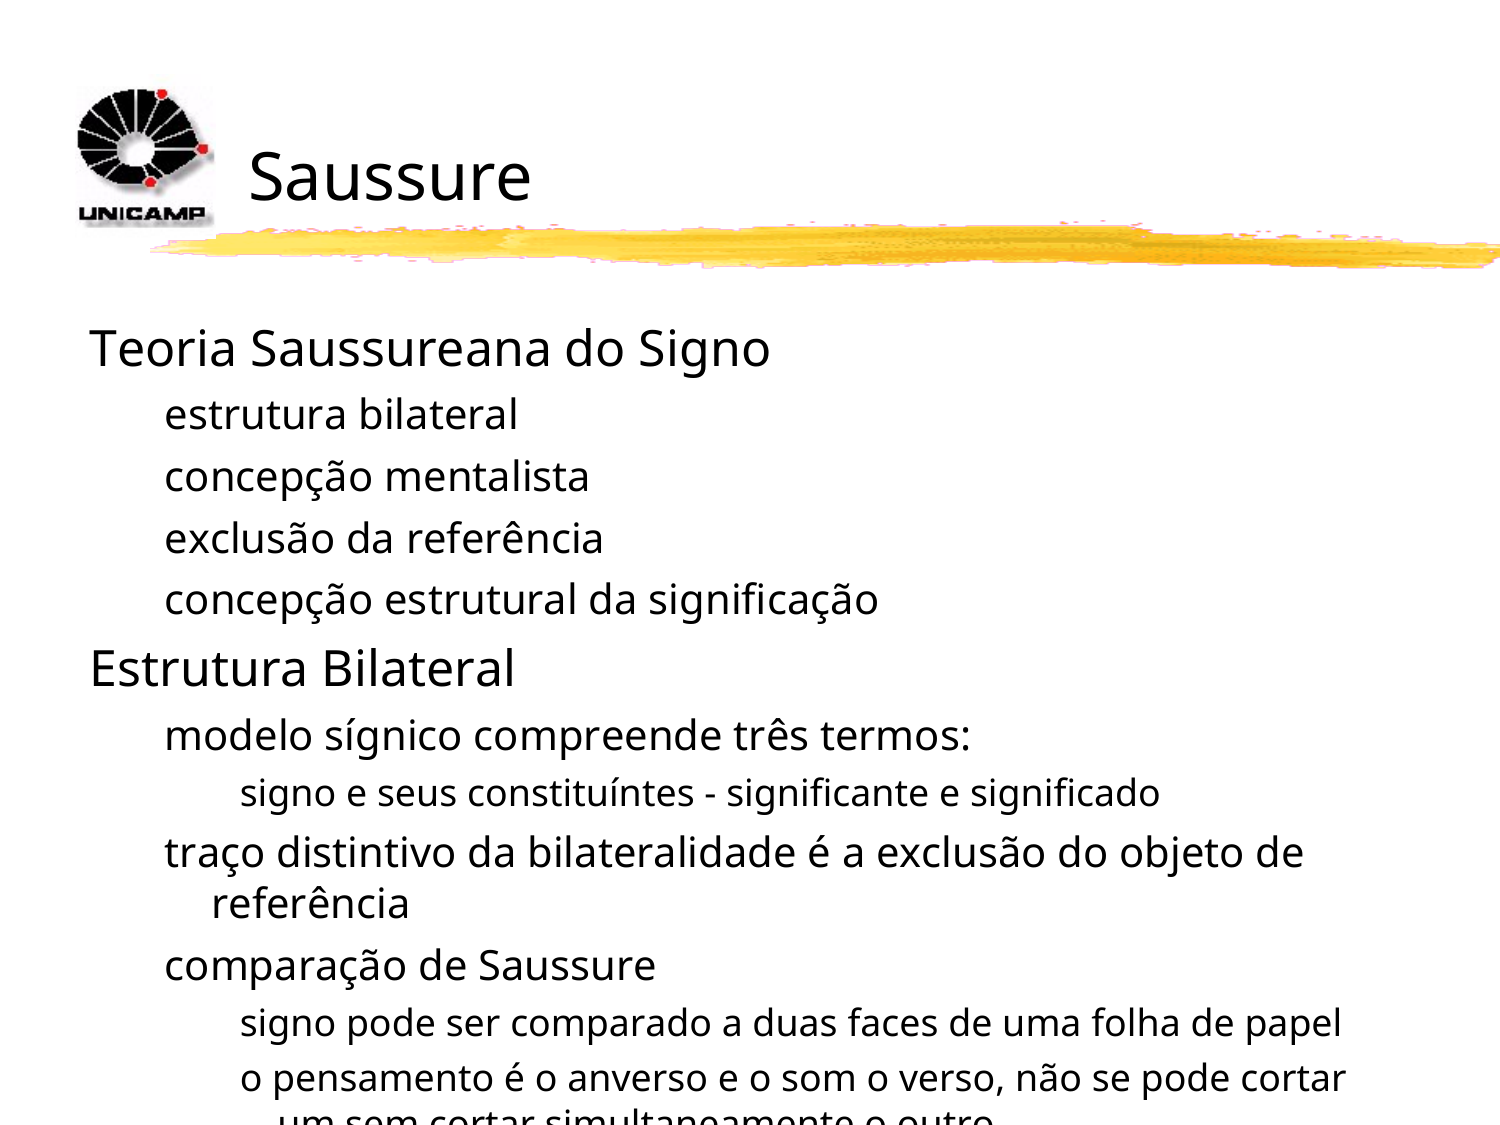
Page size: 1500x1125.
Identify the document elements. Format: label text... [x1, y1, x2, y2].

picture [75, 74, 1500, 279]
title Saussure [233, 37, 1434, 225]
list Teoria Saussureana do Signo estrutura bilateral concepção mentalista exclusão da referência concepção estrutural da significação Estrutura Bilateral modelo sígnico compreende três termos: signo e seus constituíntes - significante e significado traço distintivo da bilateralidade é a exclusão do objeto de referência comparação de Saussure signo pode ser comparado a duas faces de uma folha de papel o pensamento é o anverso e o som o verso, não se pode cortar um sem cortar simultaneamente o outro [74, 309, 1417, 1068]
